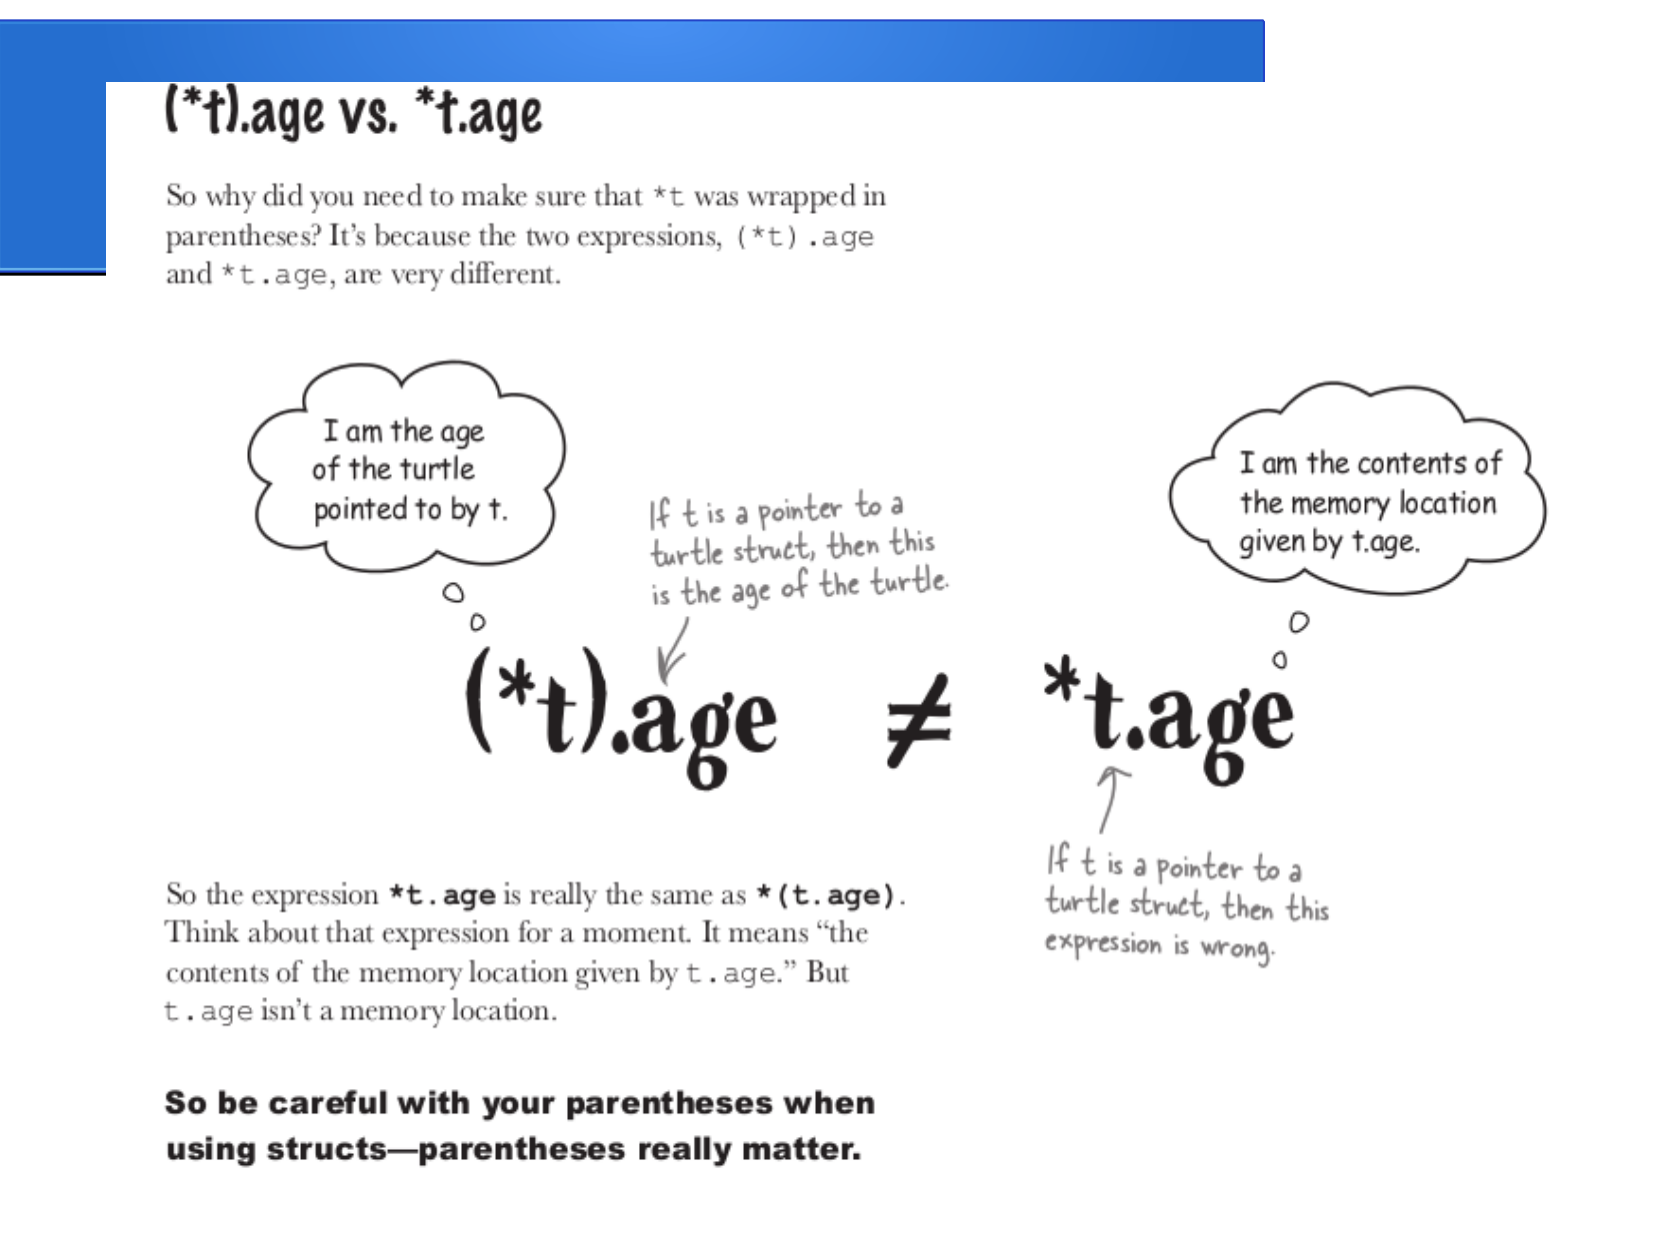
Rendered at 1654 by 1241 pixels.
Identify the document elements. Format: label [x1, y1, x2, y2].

picture [106, 82, 1560, 1170]
